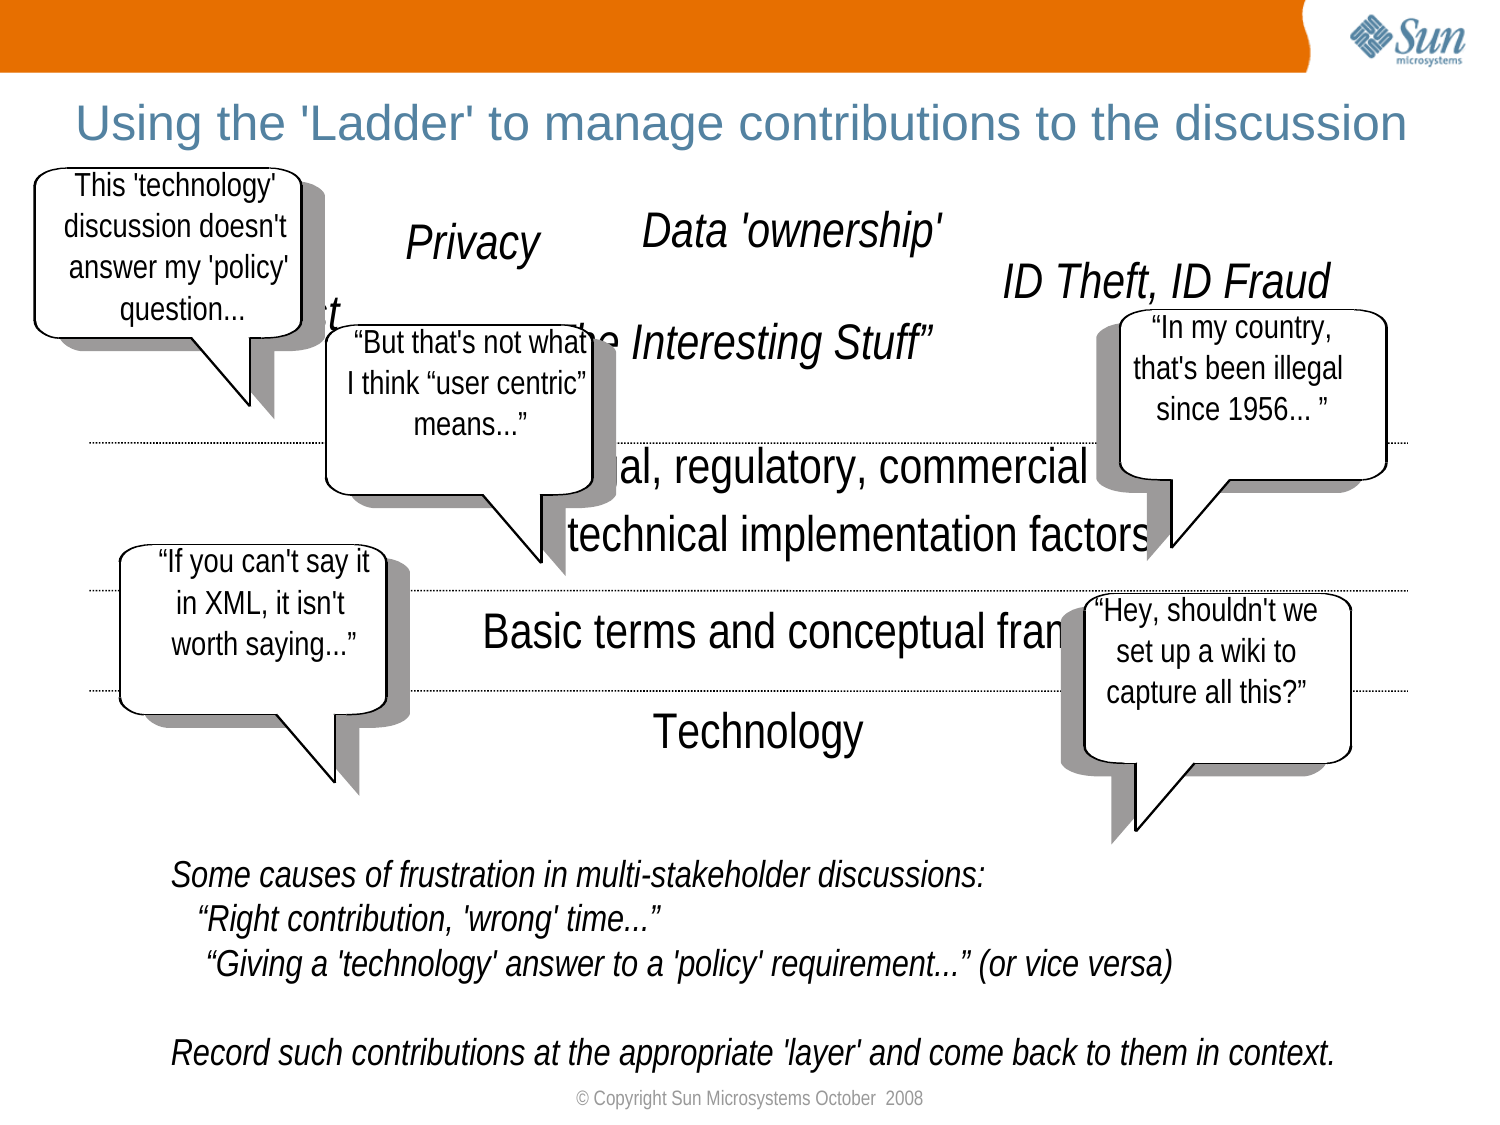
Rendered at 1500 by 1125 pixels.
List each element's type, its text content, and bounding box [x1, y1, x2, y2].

text_box ID Theft, ID Fraud [987, 259, 1346, 314]
picture [0, 0, 1500, 75]
list Basic terms and conceptual framework [410, 615, 1060, 689]
text_box Data 'ownership' [627, 208, 957, 264]
text_box Trust [325, 291, 355, 324]
picture [33, 167, 617, 796]
picture [1060, 593, 1353, 845]
title Using the 'Ladder' to manage contributions to the discussion [75, 99, 1437, 204]
text_box Legal, regulatory, commercial and technical implementation factors [617, 449, 1096, 561]
list Technology [584, 715, 913, 789]
text_box “The Interesting Stuff” [617, 325, 989, 368]
text_box Privacy [390, 220, 555, 276]
text_box Some causes of frustration in multi-stakeholder discussions: “Right contribution, 'wrong' time...” “Giving a 'technology' answer to a 'policy' requirement...” (or vice versa) Record such contributions at the appropriate 'layer' and come back to them in context. [147, 856, 1418, 1080]
picture [1096, 309, 1388, 562]
